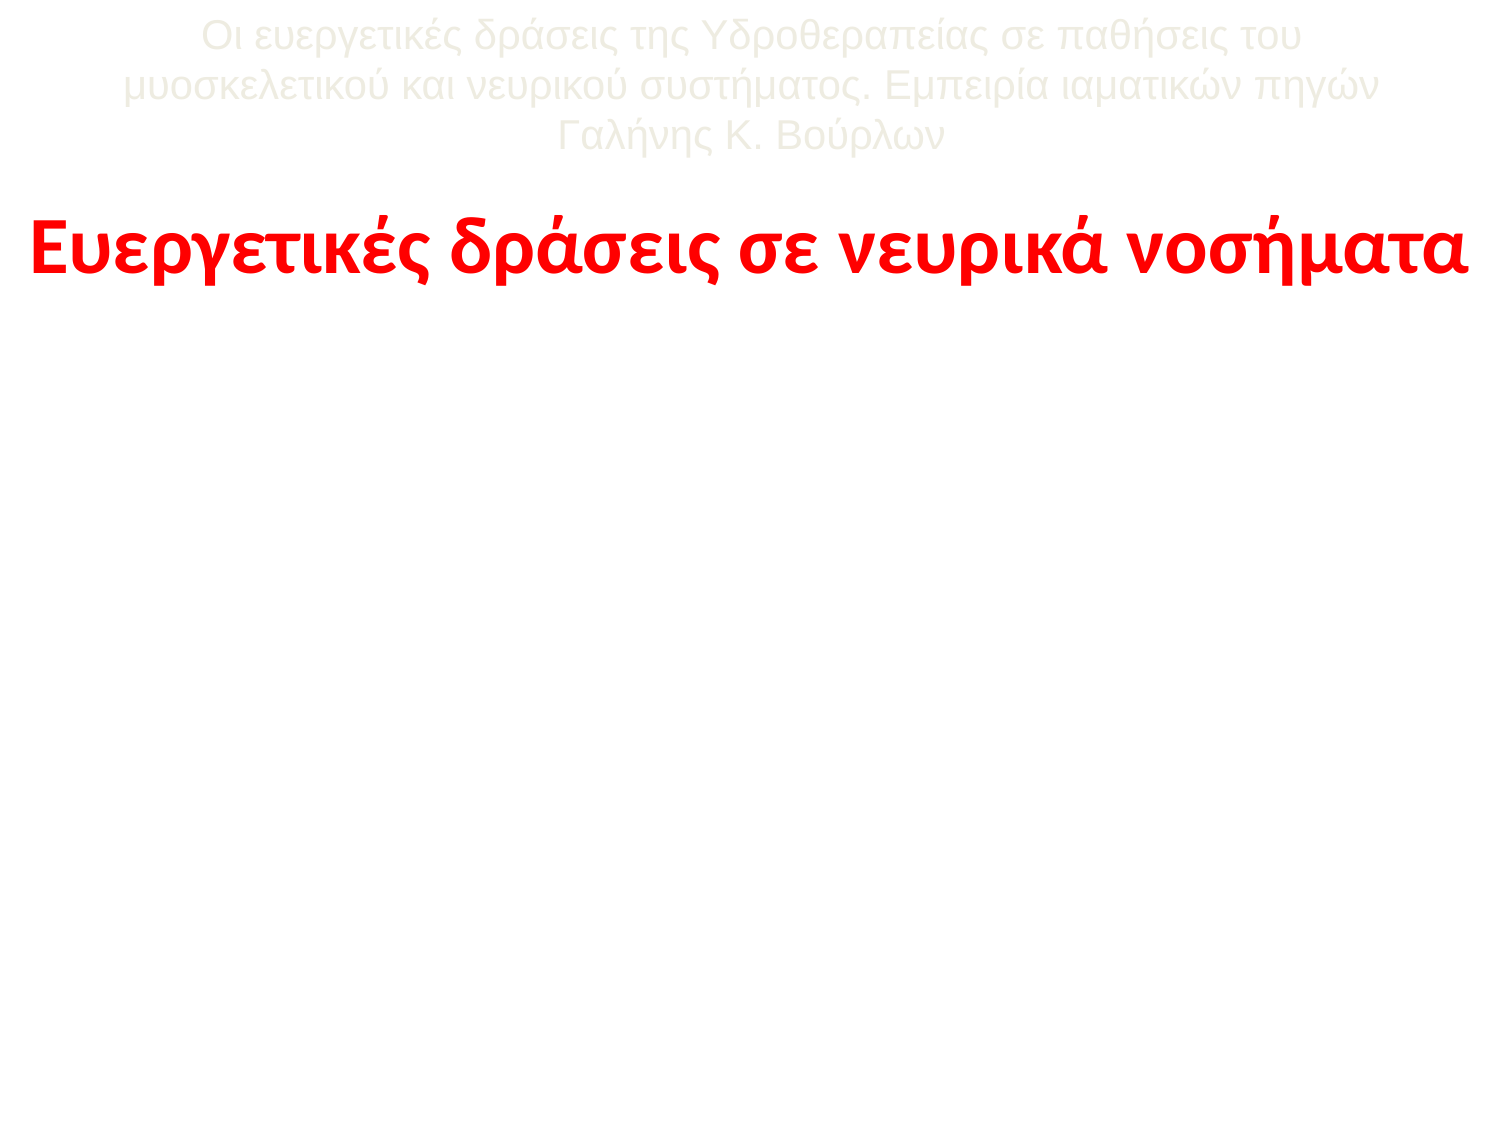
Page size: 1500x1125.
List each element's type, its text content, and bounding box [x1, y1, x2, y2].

list Ευεργετικές δράσεις σε νευρικά νοσήματα Υπόθερμα (32˚-36˚) ιαματικά λουτρά για νευρίτιδες, ριζίτιδες, νευραλγίες, πολυνευροπάθειες, εγκεφαλικά, παραλύσεις, παρέσεις, σπαστικότητα, Κ.Ε.Κ, κακώσεις Ν.Μ, απομυελινώσεις (σκλήρυνση κατά πλάκας), Ν. Πάρκινσον, ψυχική υπερδιεγερσιμότητα Υπόψυχρα και ψυχρά (32˚ και κάτω) υδροθεραπευτικά μέσα για ατονικές καταστάσεις, θόλωση διαννοίας, αίσθημα χρόνιας κόπωσης, κεφαλαλγία Συνδυασμός ψυχράς καταιονήσεως εντός θερμού λουτρού για ημι-κωματώδεις ασθενείς [0, 184, 1500, 1125]
title Οι ευεργετικές δράσεις της Υδροθεραπείας σε παθήσεις του μυοσκελετικού και νευρικού συστήματος. Εμπειρία ιαματικών πηγών Γαλήνης Κ. Βούρλων [76, 0, 1427, 184]
